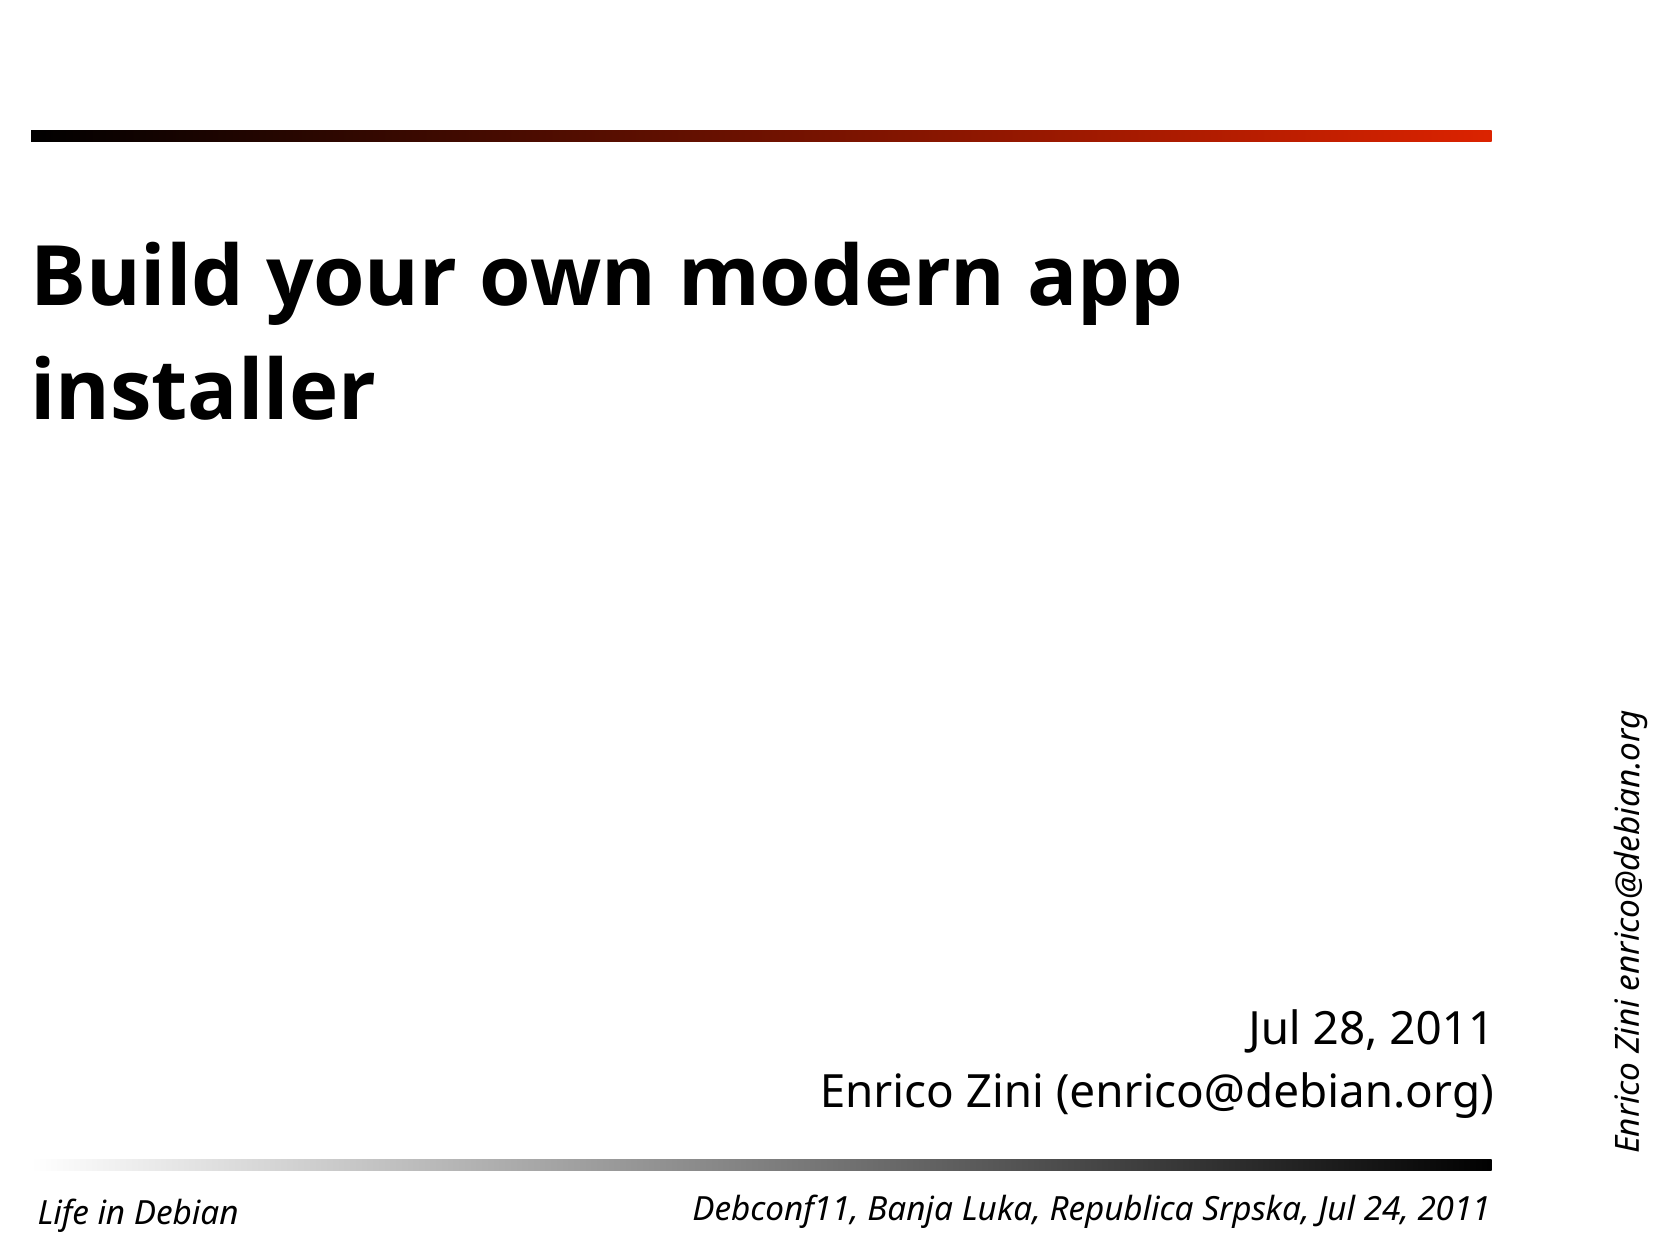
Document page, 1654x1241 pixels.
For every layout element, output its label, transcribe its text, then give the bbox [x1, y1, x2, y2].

text_box Build your own modern app installer [30, 216, 1495, 466]
text_box Jul 28, 2011 Enrico Zini (enrico@debian.org) [624, 933, 1495, 1154]
